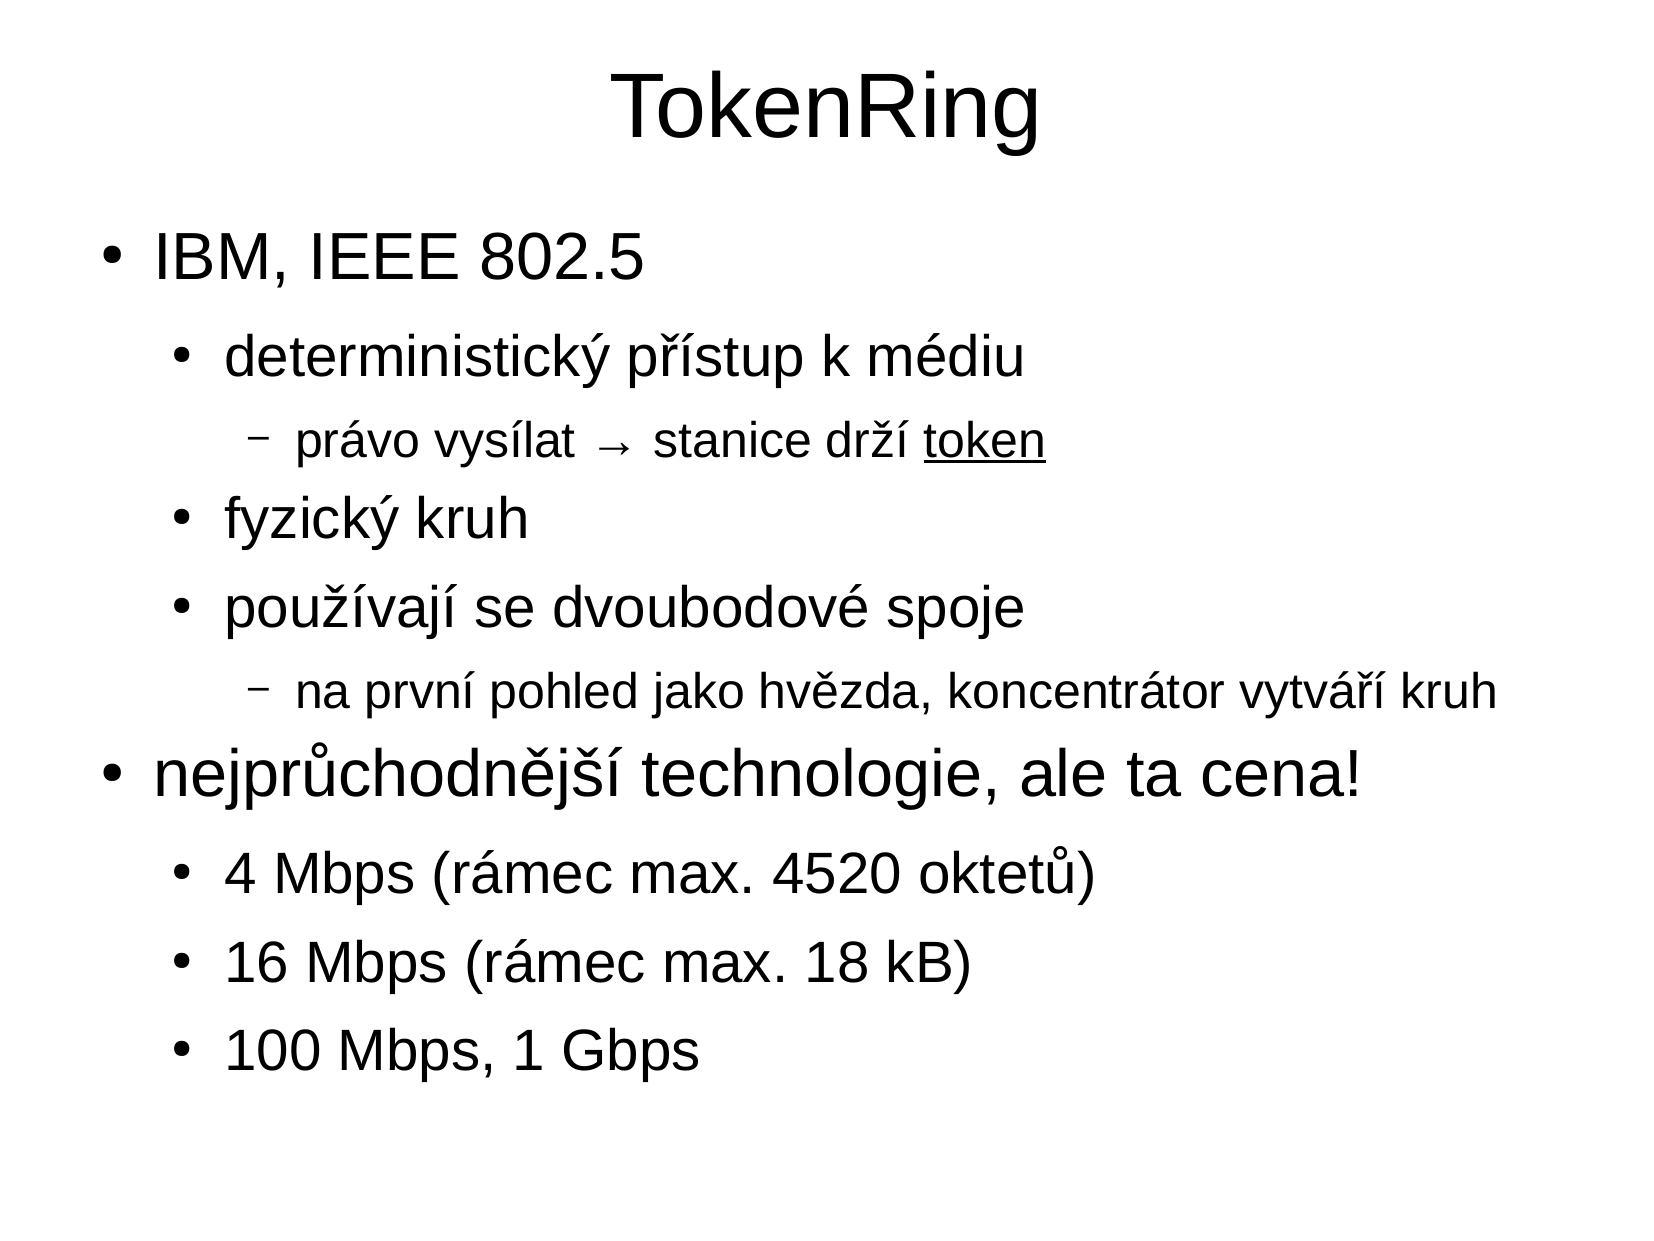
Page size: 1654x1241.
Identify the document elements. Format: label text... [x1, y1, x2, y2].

title TokenRing [82, 9, 1571, 202]
list IBM, IEEE 802.5 deterministický přístup k médiu právo vysílat → stanice drží token fyzický kruh používají se dvoubodové spoje na první pohled jako hvězda, koncentrátor vytváří kruh nejprůchodnější technologie, ale ta cena! 4 Mbps (rámec max. 4520 oktetů) 16 Mbps (rámec max. 18 kB) 100 Mbps, 1 Gbps [82, 219, 1571, 1173]
